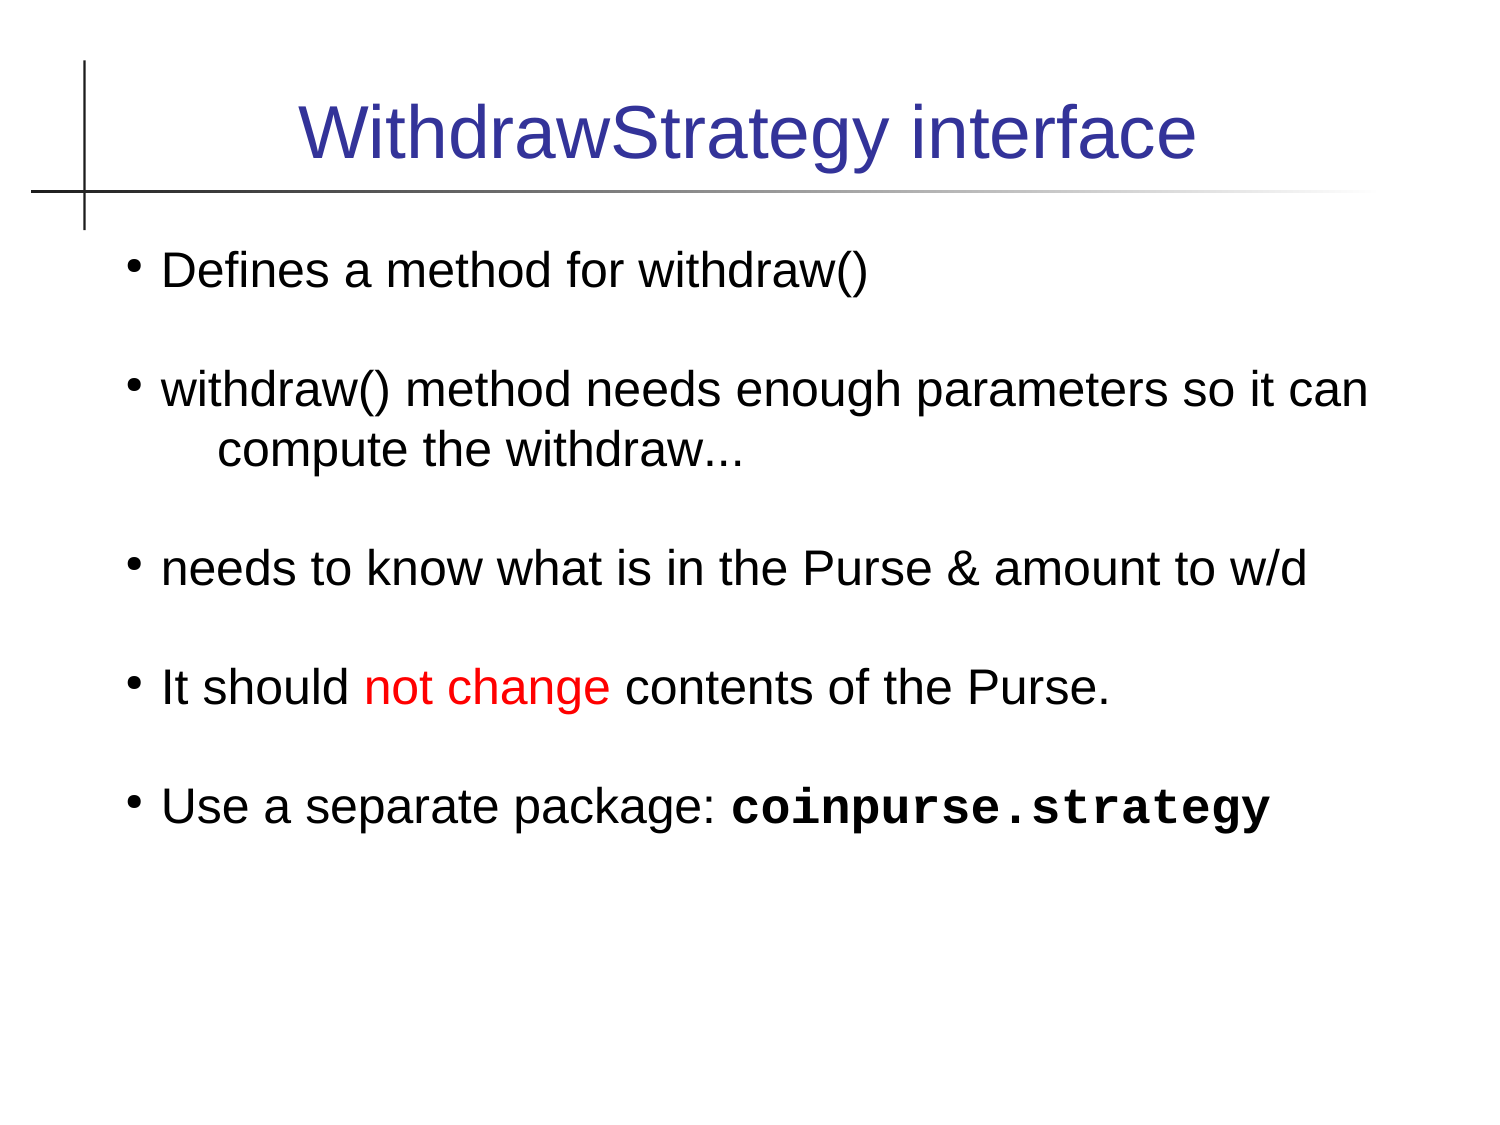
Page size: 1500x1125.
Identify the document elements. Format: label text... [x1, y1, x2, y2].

title WithdrawStrategy interface [100, 42, 1397, 182]
list Defines a method for withdraw() withdraw() method needs enough parameters so it can compute the withdraw... needs to know what is in the Purse & amount to w/d It should not change contents of the Purse. Use a separate package: coinpurse.strategy [110, 229, 1408, 960]
